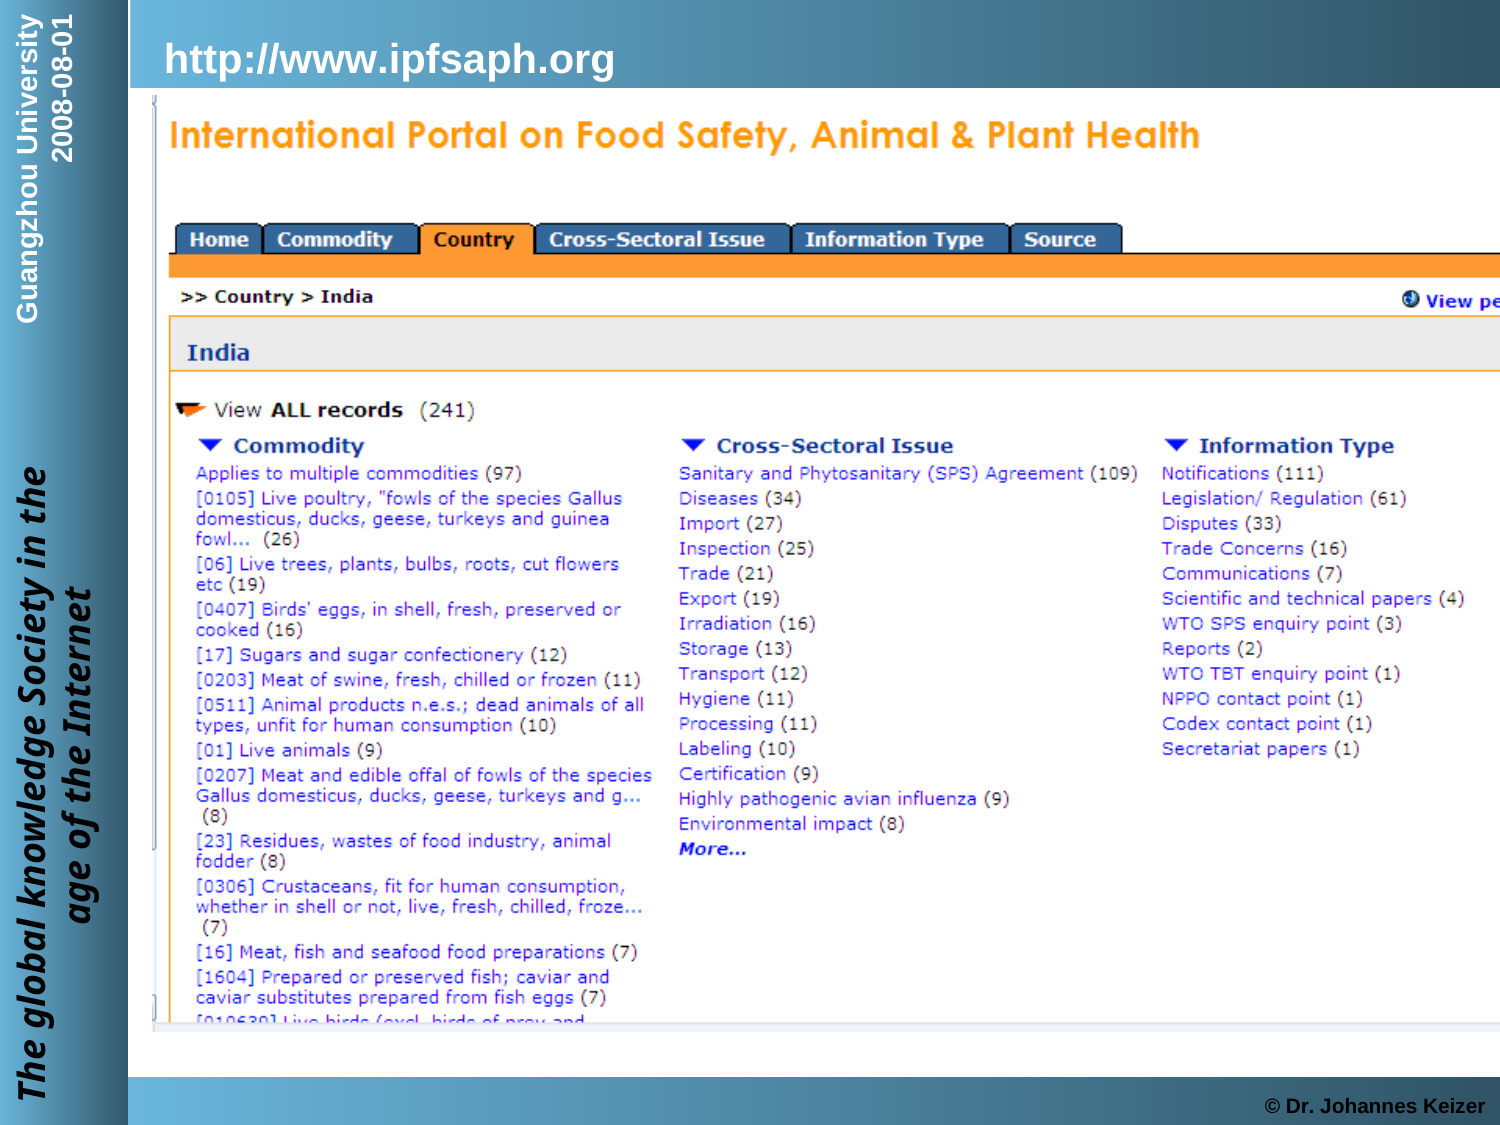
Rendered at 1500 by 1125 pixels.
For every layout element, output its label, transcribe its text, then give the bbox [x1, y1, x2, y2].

picture [152, 95, 1500, 1032]
title http://www.ipfsaph.org [149, 0, 1500, 119]
